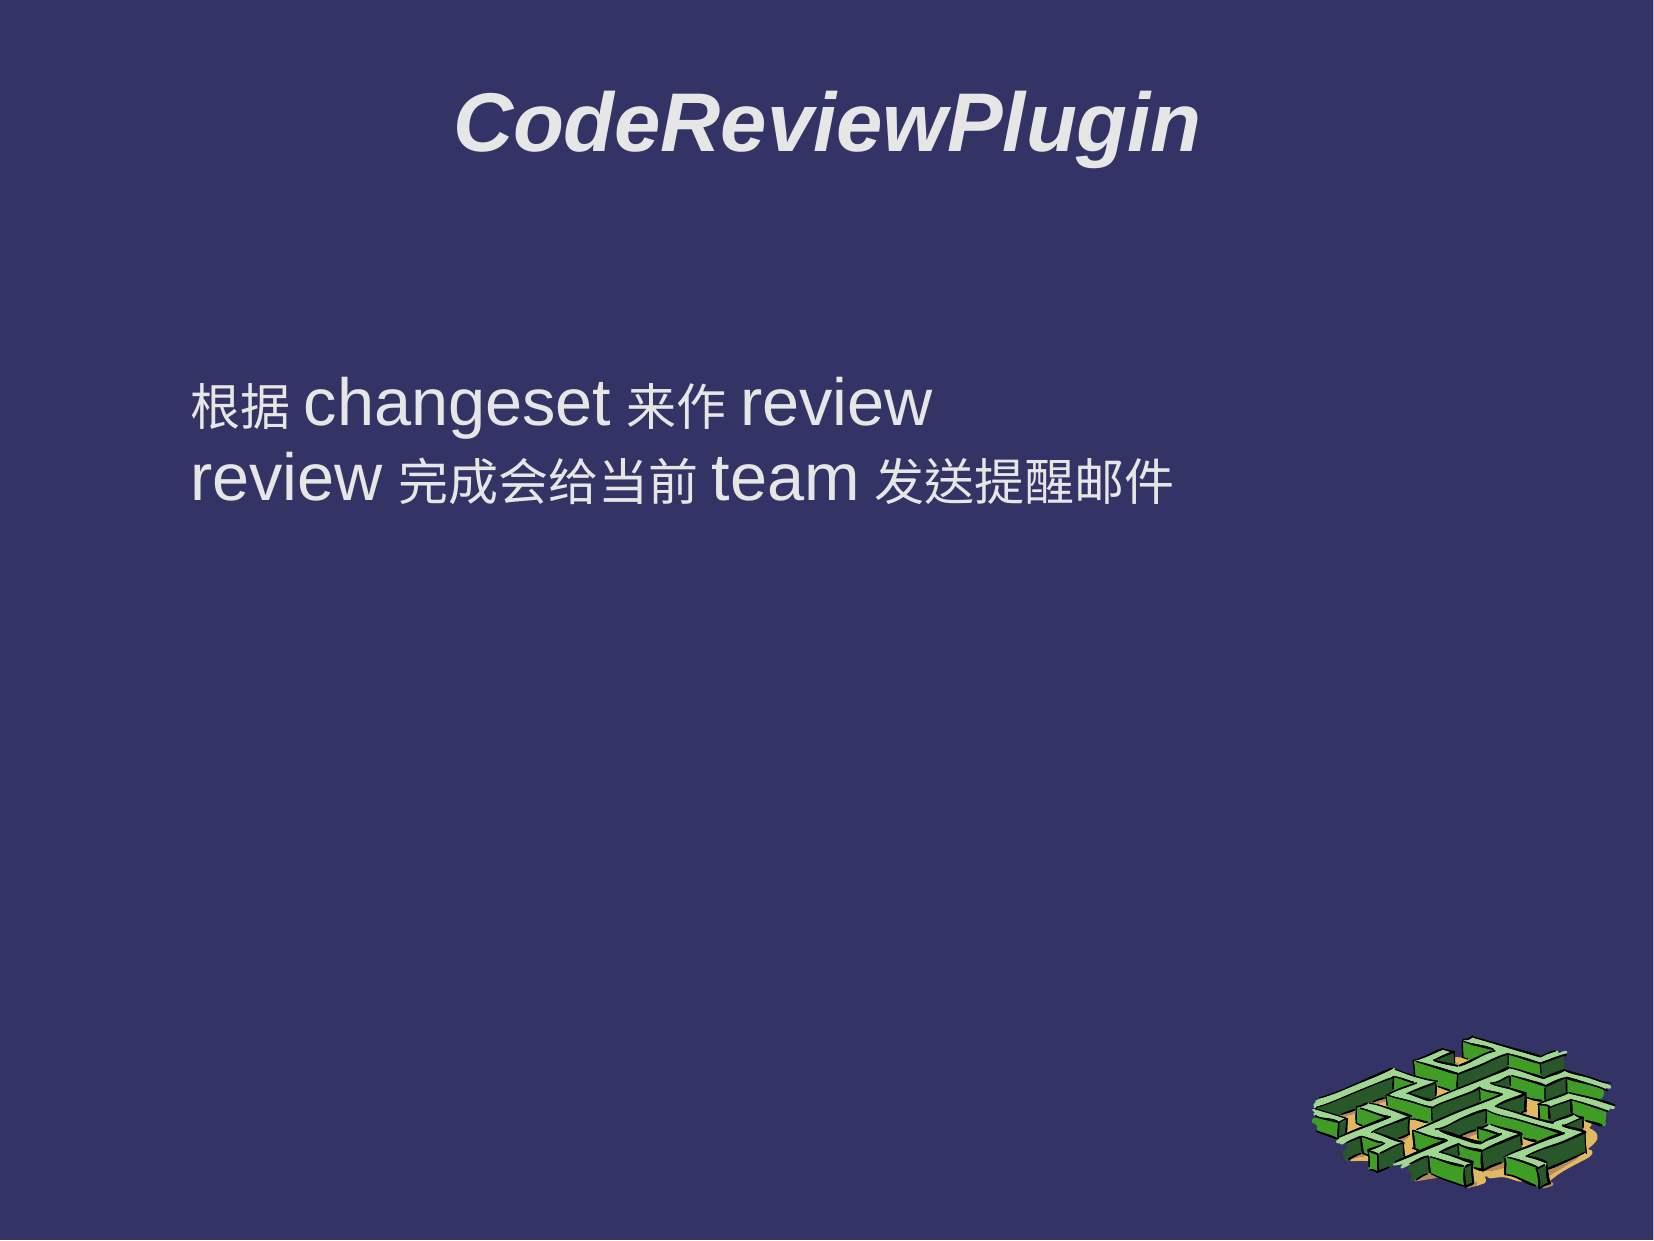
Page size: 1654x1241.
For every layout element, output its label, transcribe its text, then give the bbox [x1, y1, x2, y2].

list 根据changeset来作review review完成会给当前team发送提醒邮件 [178, 364, 1570, 1147]
title CodeReviewPlugin [121, 19, 1534, 227]
